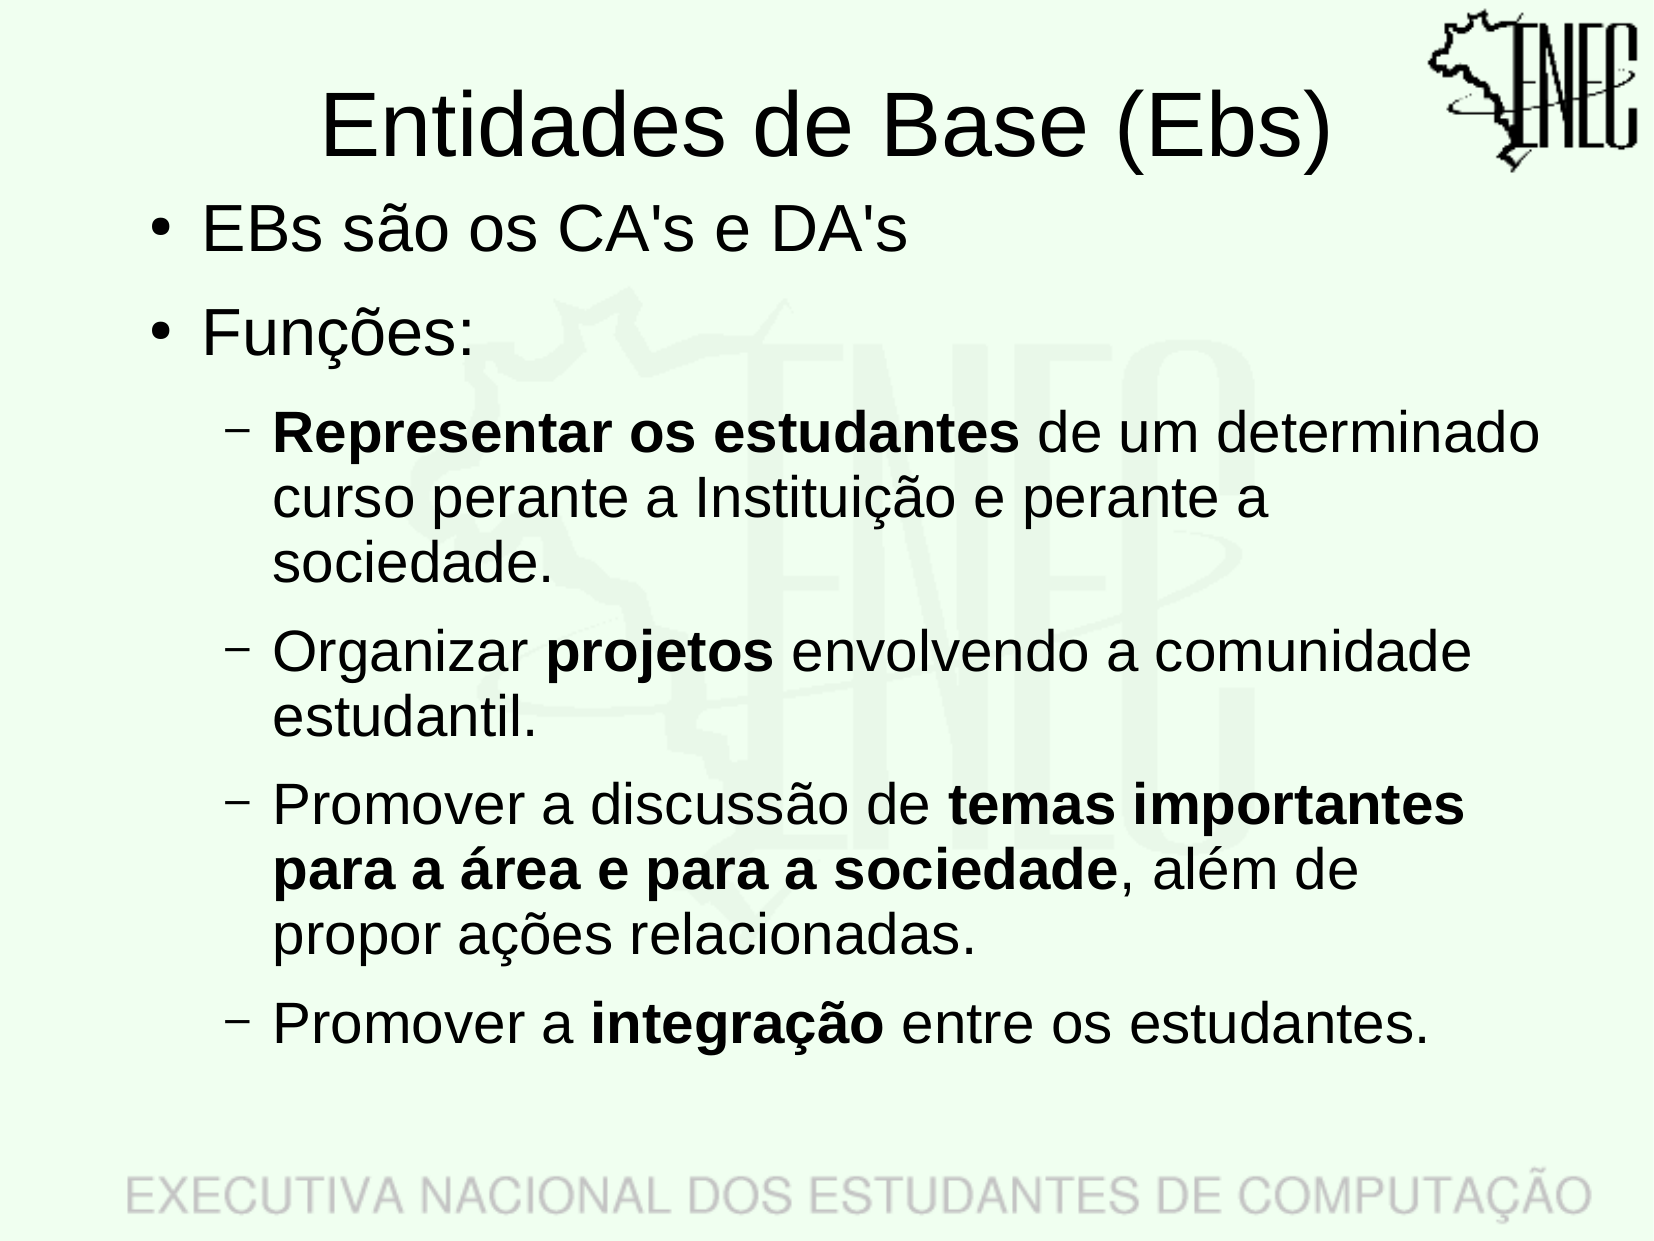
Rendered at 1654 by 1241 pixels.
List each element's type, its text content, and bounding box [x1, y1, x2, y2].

list EBs são os CA's e DA's Funções: Representar os estudantes de um determinado curso perante a Instituição e perante a sociedade. Organizar projetos envolvendo a comunidade estudantil. Promover a discussão de temas importantes para a área e para a sociedade, além de propor ações relacionadas. Promover a integração entre os estudantes. [130, 190, 1543, 1159]
title Entidades de Base (Ebs) [121, 66, 1534, 183]
picture [0, 0, 1654, 1241]
